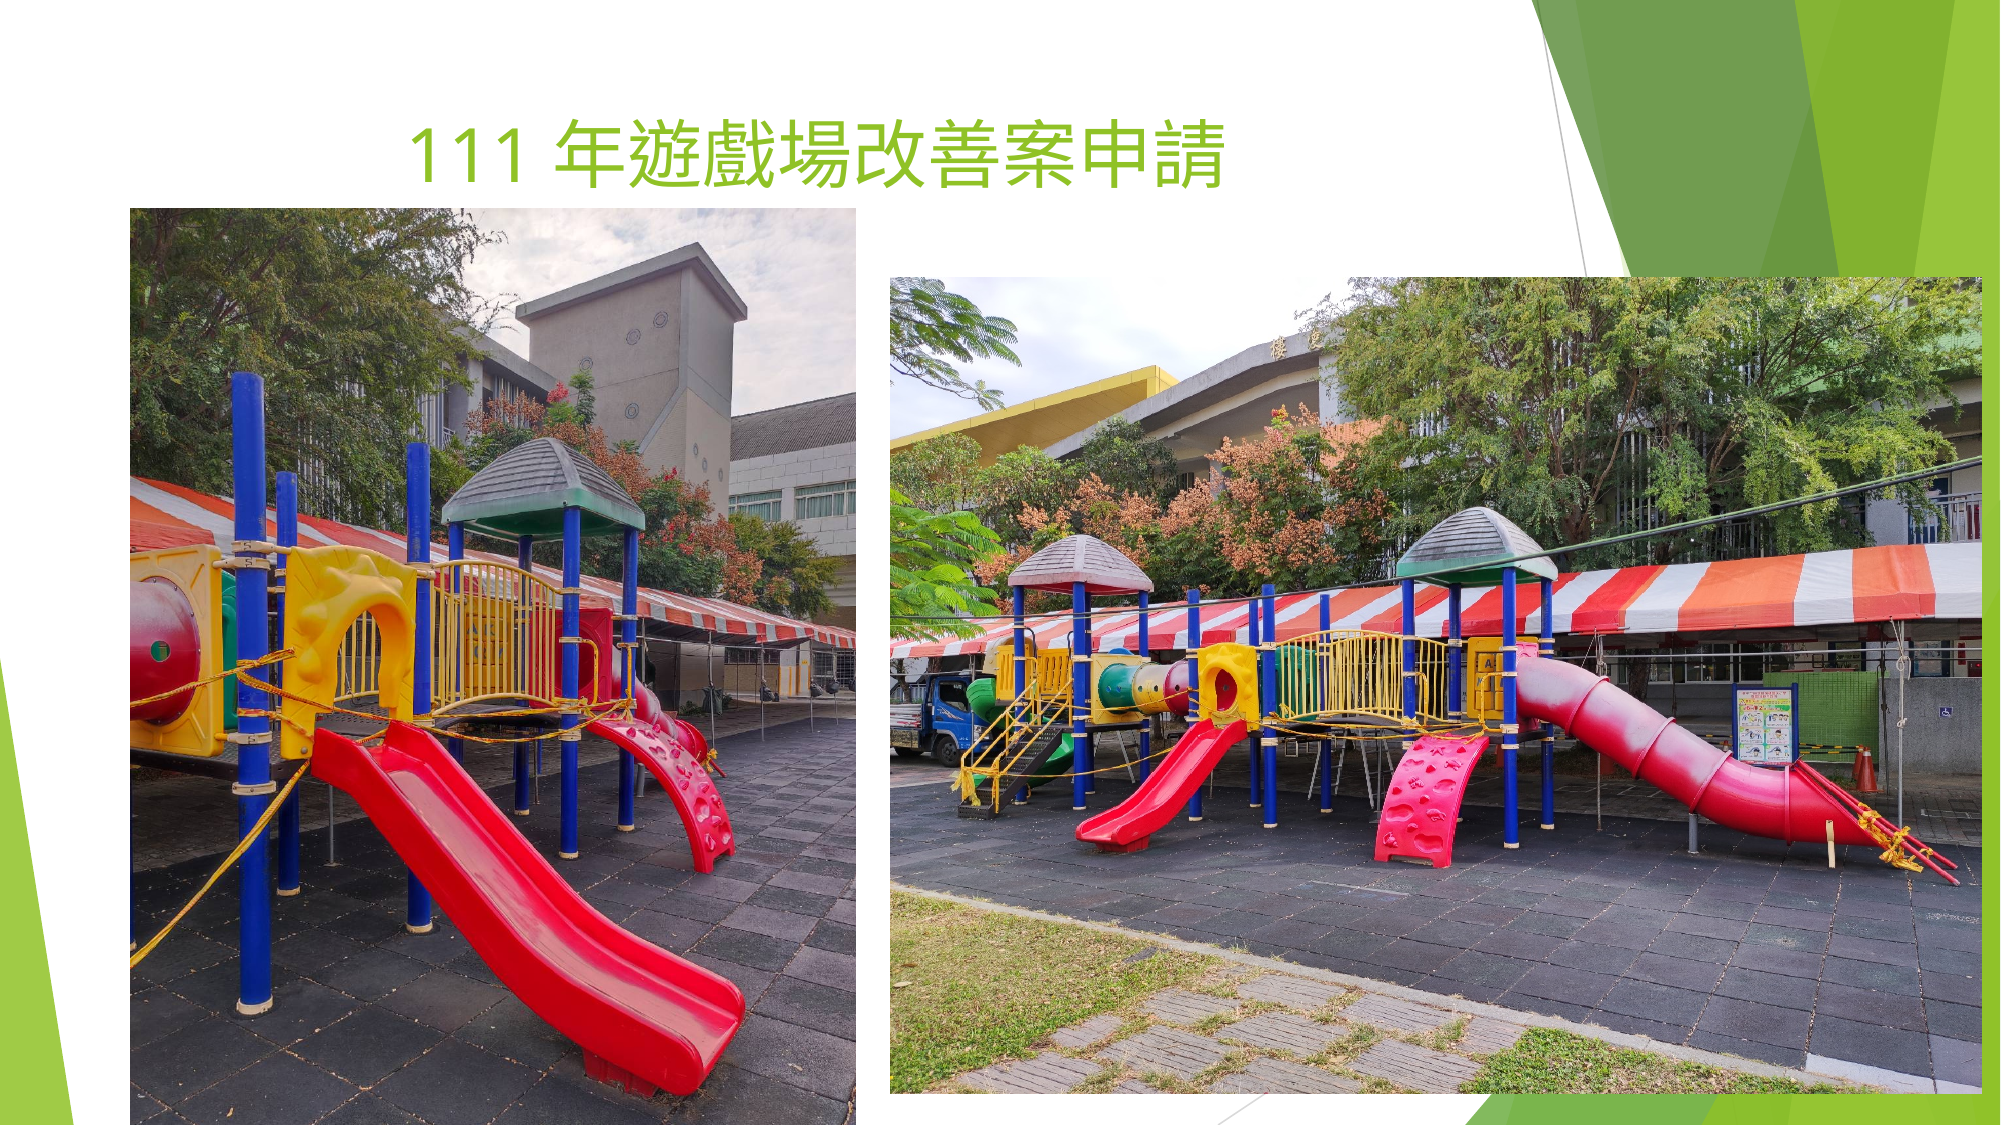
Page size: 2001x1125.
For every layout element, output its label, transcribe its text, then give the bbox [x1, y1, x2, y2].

picture [890, 278, 1982, 1094]
picture [130, 208, 856, 1125]
title 111年遊戲場改善案申請 [111, 99, 1522, 317]
